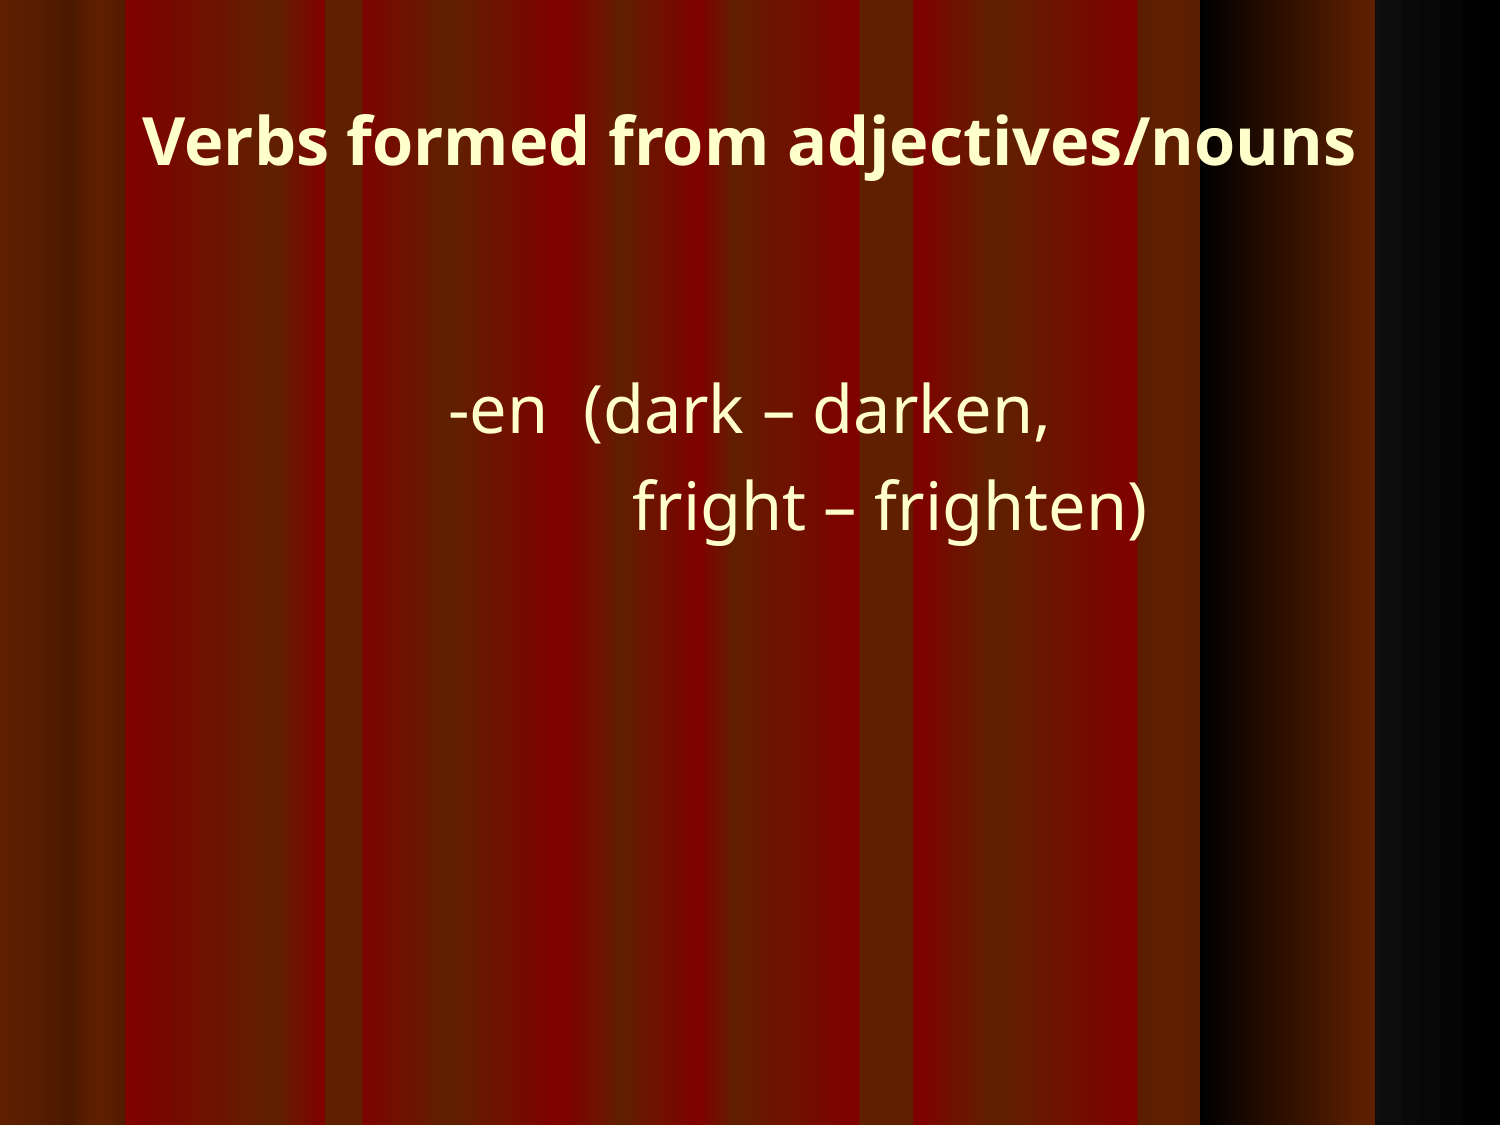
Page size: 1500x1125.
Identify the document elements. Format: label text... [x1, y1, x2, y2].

list -en (dark – darken, fright – frighten)‏ [75, 262, 1425, 916]
title Verbs formed from adjectives/nouns [75, 37, 1425, 241]
